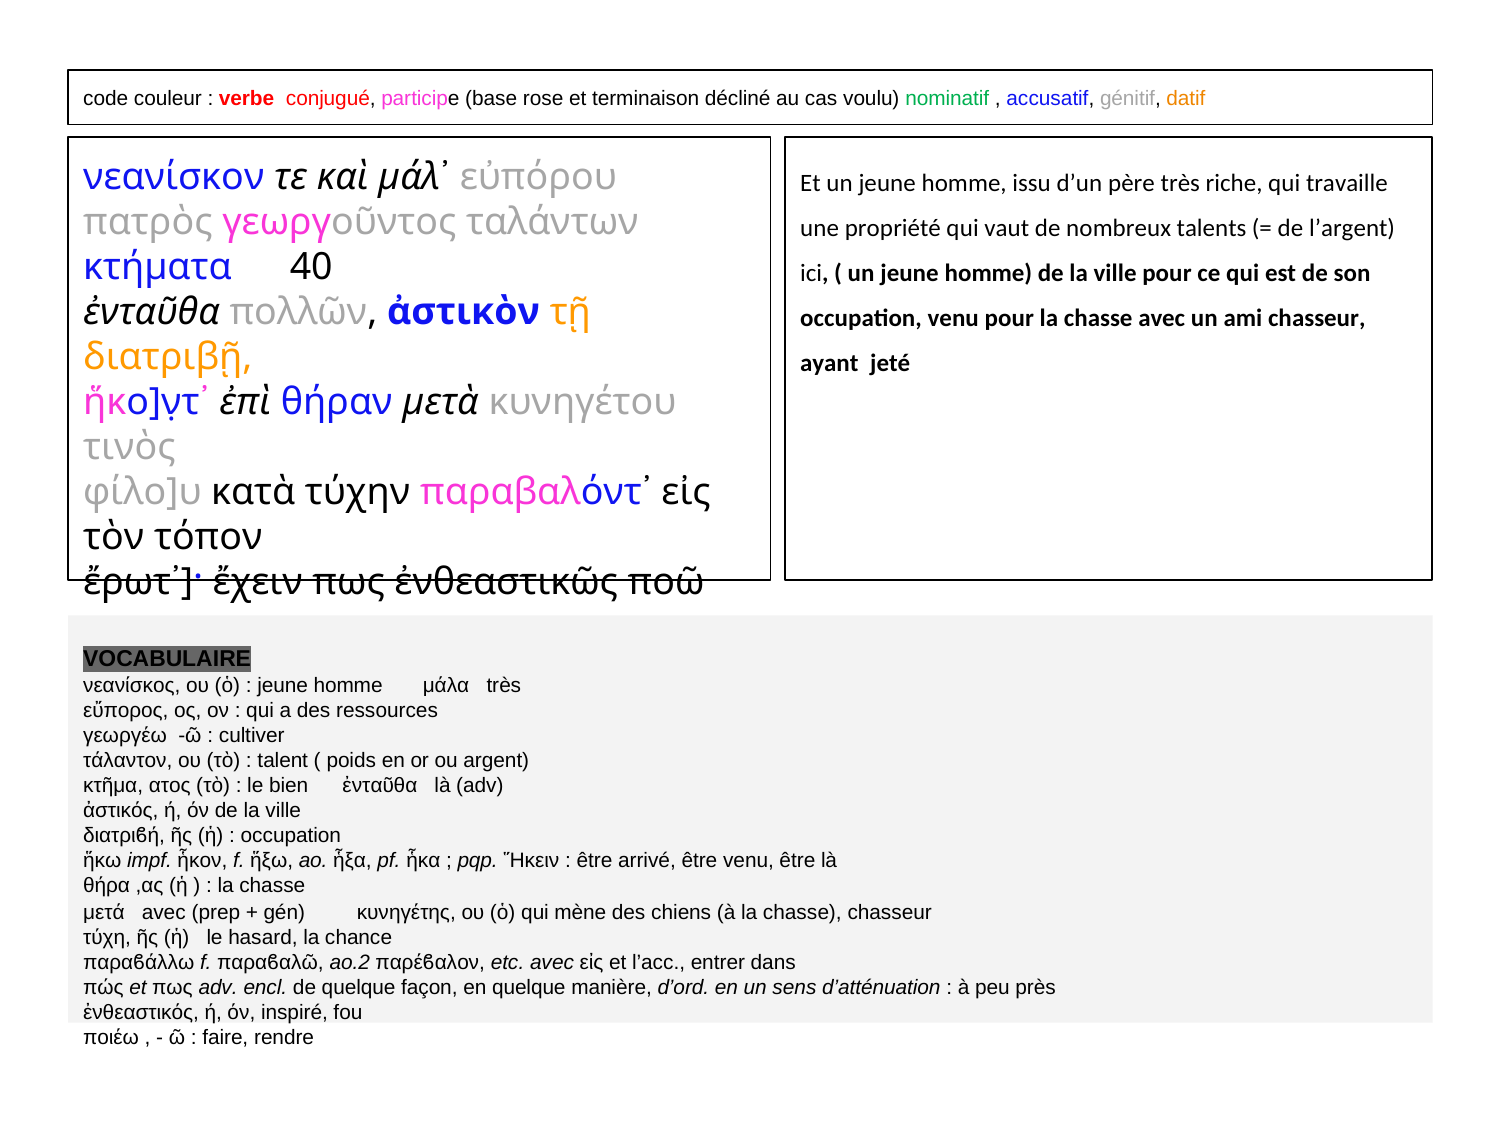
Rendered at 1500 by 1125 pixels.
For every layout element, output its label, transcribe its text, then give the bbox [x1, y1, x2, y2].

text_box νεανίσκον τε καὶ μάλ᾽ εὐπόρου πατρὸς γεωργοῦντος ταλάντων κτήματα 40 ἐνταῦθα πολλῶν, ἀστικὸν τῇ διατριβῇ, ἥκο]ν̣τ᾽ ἐπὶ θήραν μετὰ κυνηγέτου τινὸς φίλο]υ κατὰ τύχην παραβαλόντ᾽ εἰς τὸν τόπον ἔρωτ᾽]· ἔχειν πως ἐνθεαστικῶς ποῶ [68, 136, 771, 581]
text_box VOCABULAIRE νεανίσκος, ου (ὁ) : jeune homme μάλα très εὔπορος, ος, ον : qui a des ressources γεωργέω -ῶ : cultiver τάλαντον, ου (τὸ) : talent ( poids en or ou argent) κτῆμα, ατος (τὸ) : le bien ἐνταῦθα là (adv) ἀστικός, ή, όν de la ville διατριϐή, ῆς (ἡ) : occupation ἥκω impf. ἧκον, f. ἥξω, ao. ἧξα, pf. ἧκα ; pqp. Ἥκειν : être arrivé, être venu, être là θήρα ,ας (ἡ ) : la chasse μετά avec (prep + gén) κυνηγέτης, ου (ὁ) qui mène des chiens (à la chasse), chasseur τύχη, ῆς (ἡ) le hasard, la chance παραϐάλλω f. παραϐαλῶ, ao.2 παρέϐαλον, etc. avec εἰς et l’acc., entrer dans πώς et πως adv. encl. de quelque façon, en quelque manière, d’ord. en un sens d’atténuation : à peu près ἐνθεαστικός, ή, όν, inspiré, fou ποιέω , - ῶ : faire, rendre [68, 615, 1433, 1023]
text_box code couleur : verbe conjugué, participe (base rose et terminaison décliné au cas voulu) nominatif , accusatif, génitif, datif [68, 70, 1433, 125]
text_box Et un jeune homme, issu d’un père très riche, qui travaille une propriété qui vaut de nombreux talents (= de l’argent) ici, ( un jeune homme) de la ville pour ce qui est de son occupation, venu pour la chasse avec un ami chasseur, ayant jeté [785, 136, 1432, 581]
